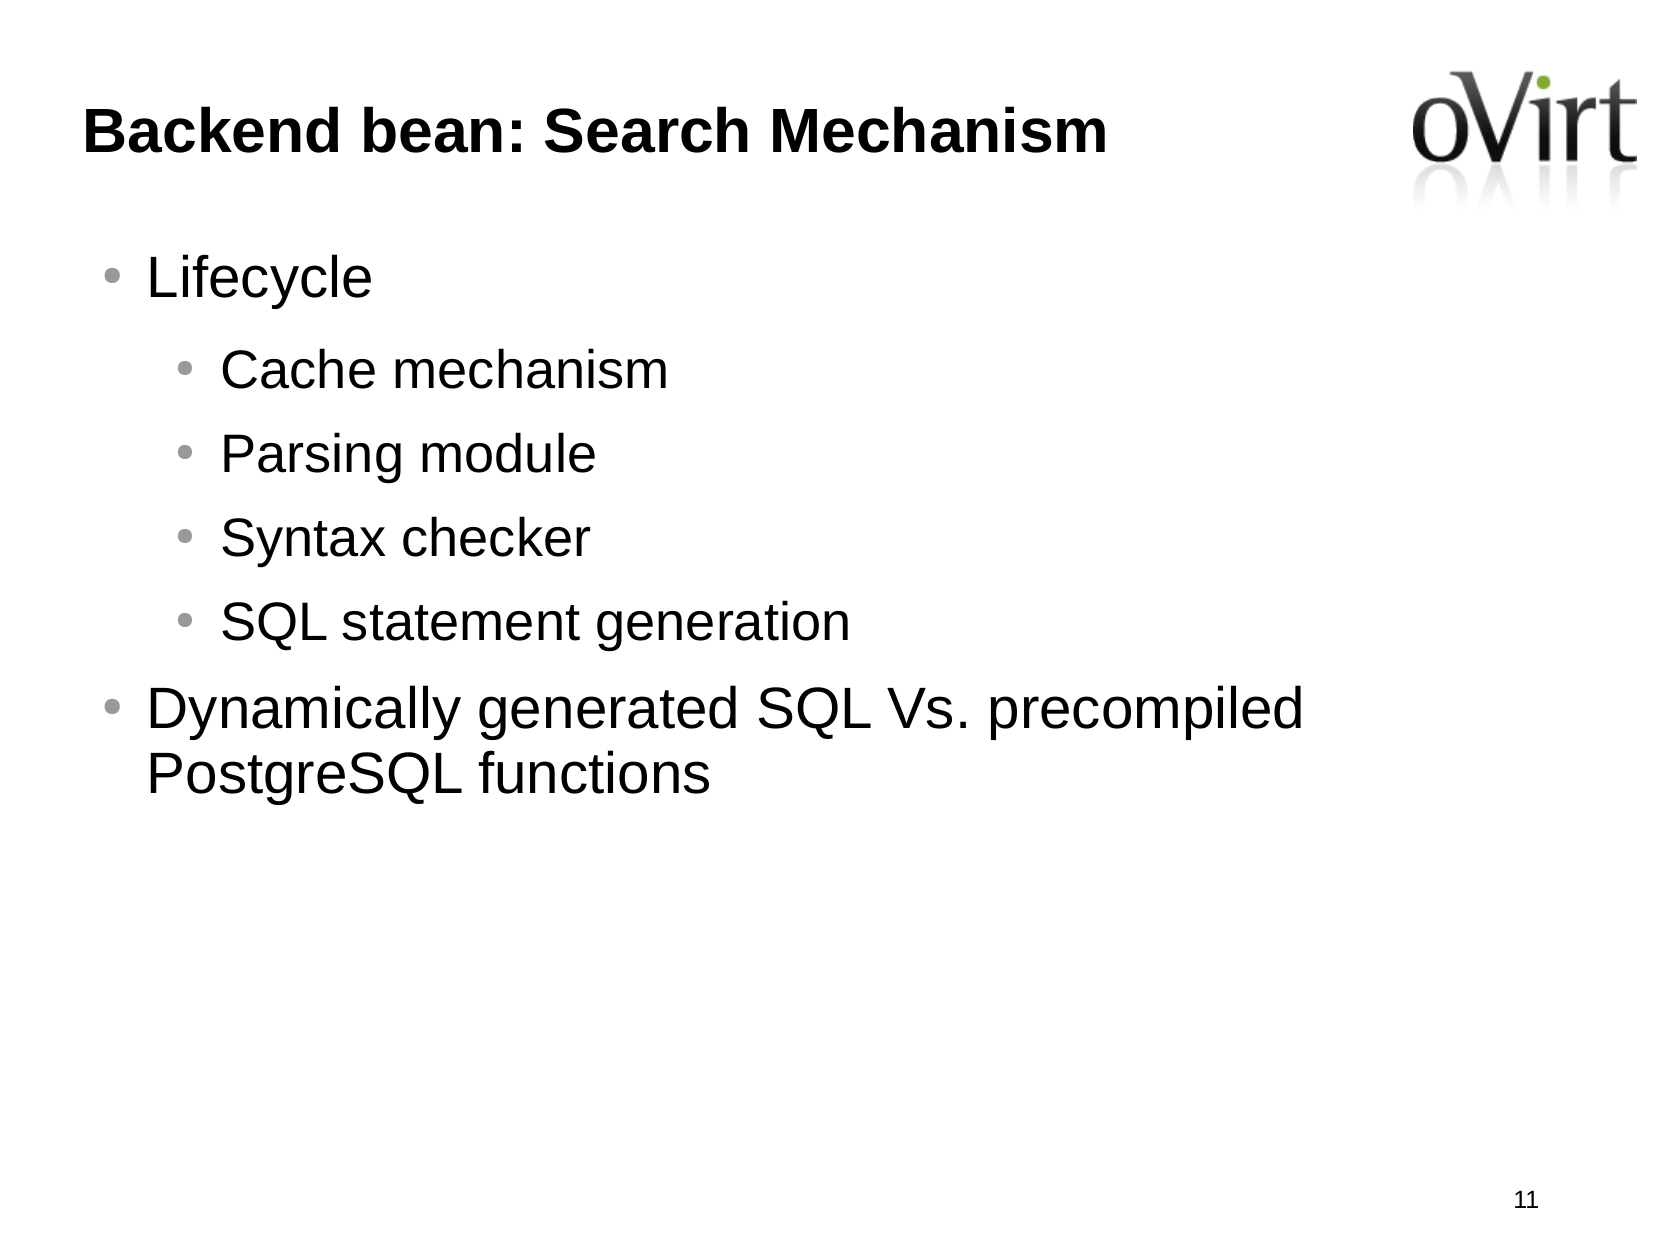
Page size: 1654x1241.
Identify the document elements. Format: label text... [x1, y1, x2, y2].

list Lifecycle Cache mechanism Parsing module Syntax checker SQL statement generation Dynamically generated SQL Vs. precompiled PostgreSQL functions [86, 244, 1576, 1039]
title Backend bean: Search Mechanism [82, 37, 1303, 226]
picture [1413, 63, 1637, 212]
